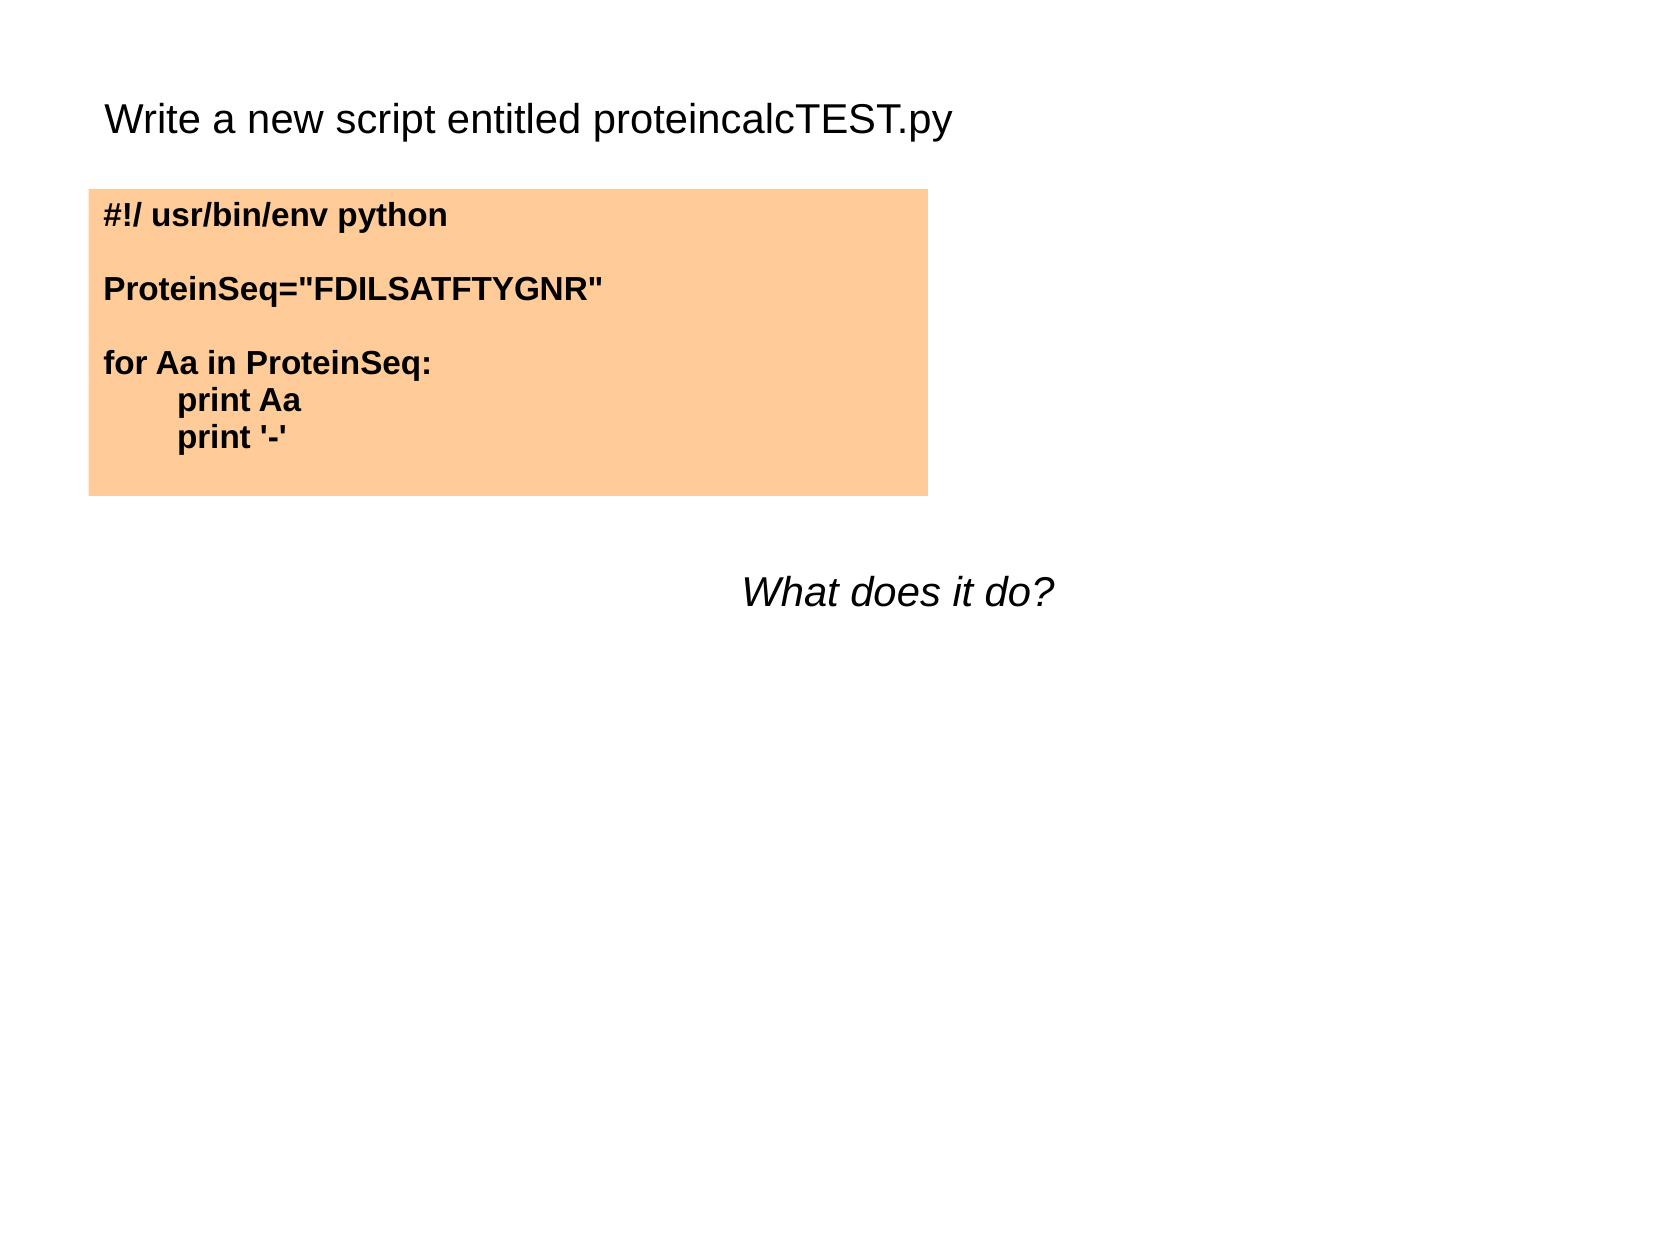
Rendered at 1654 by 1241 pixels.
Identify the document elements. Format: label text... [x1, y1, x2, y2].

text_box Write a new script entitled proteincalcTEST.py [74, 88, 1300, 150]
text_box What does it do? [711, 561, 1329, 623]
text_box #!/ usr/bin/env python ProteinSeq="FDILSATFTYGNR" for Aa in ProteinSeq: print Aa print '-' [88, 188, 928, 496]
